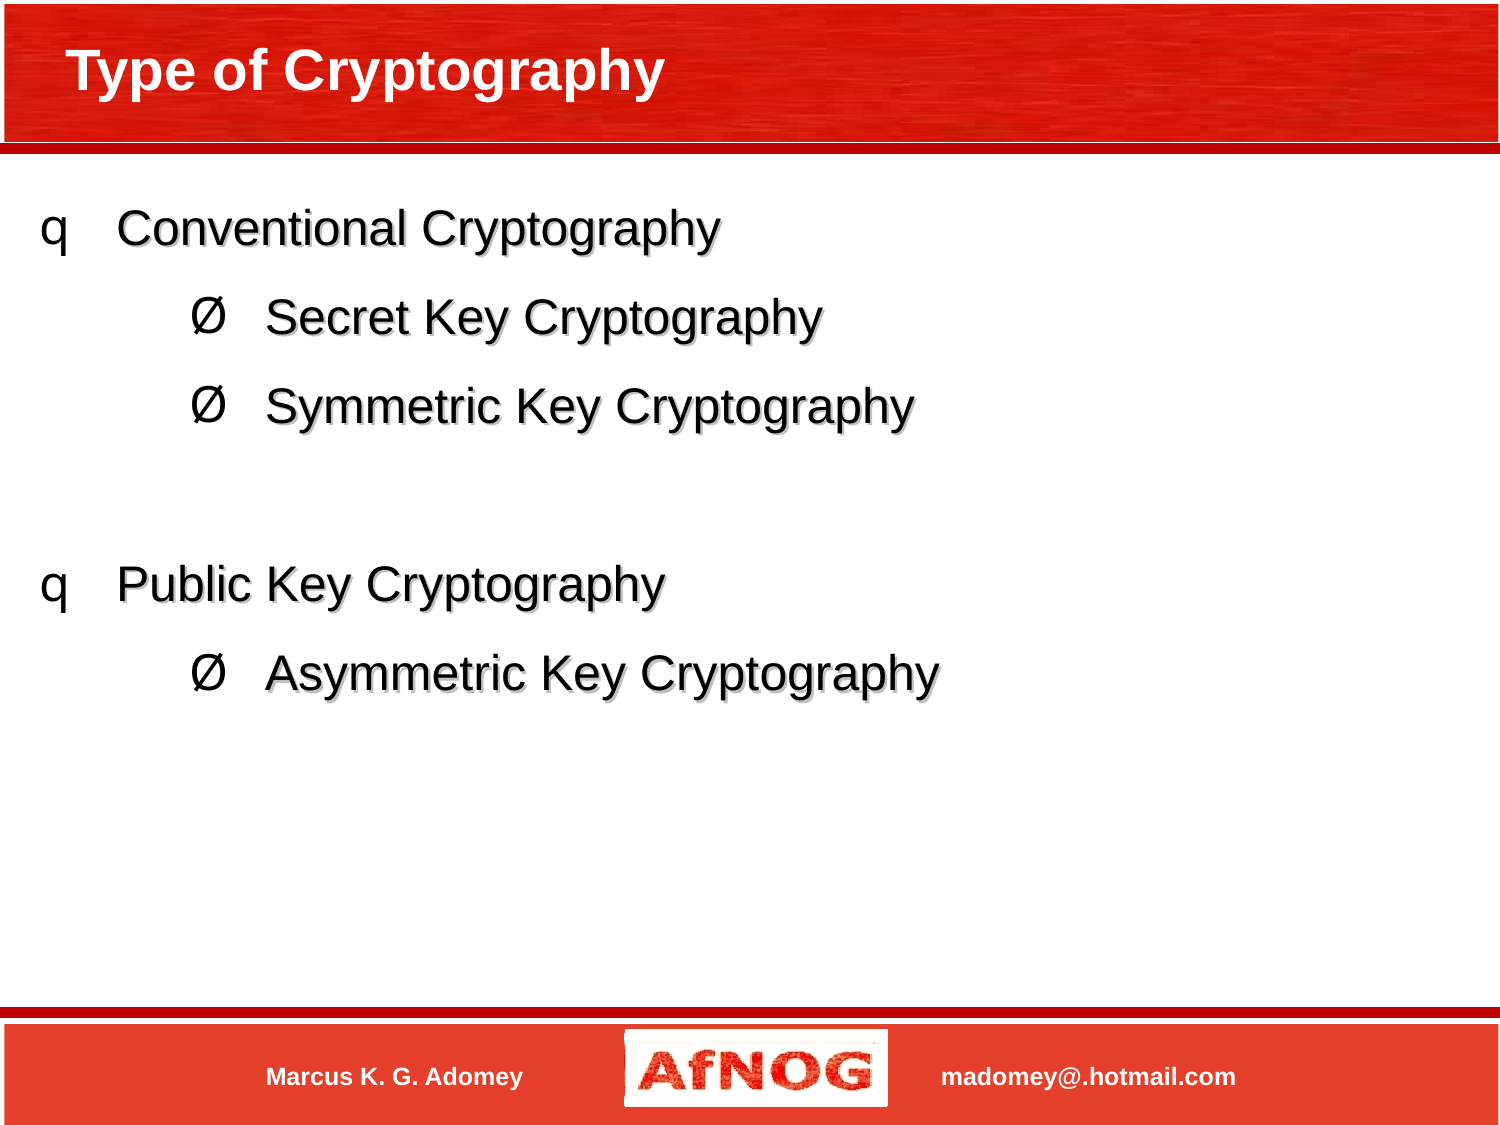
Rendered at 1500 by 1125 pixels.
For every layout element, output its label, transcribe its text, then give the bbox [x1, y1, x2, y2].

text_box Conventional Cryptography Secret Key Cryptography Symmetric Key Cryptography Public Key Cryptography Asymmetric Key Cryptography [24, 187, 1137, 718]
text_box Type of Cryptography [50, 24, 1255, 111]
